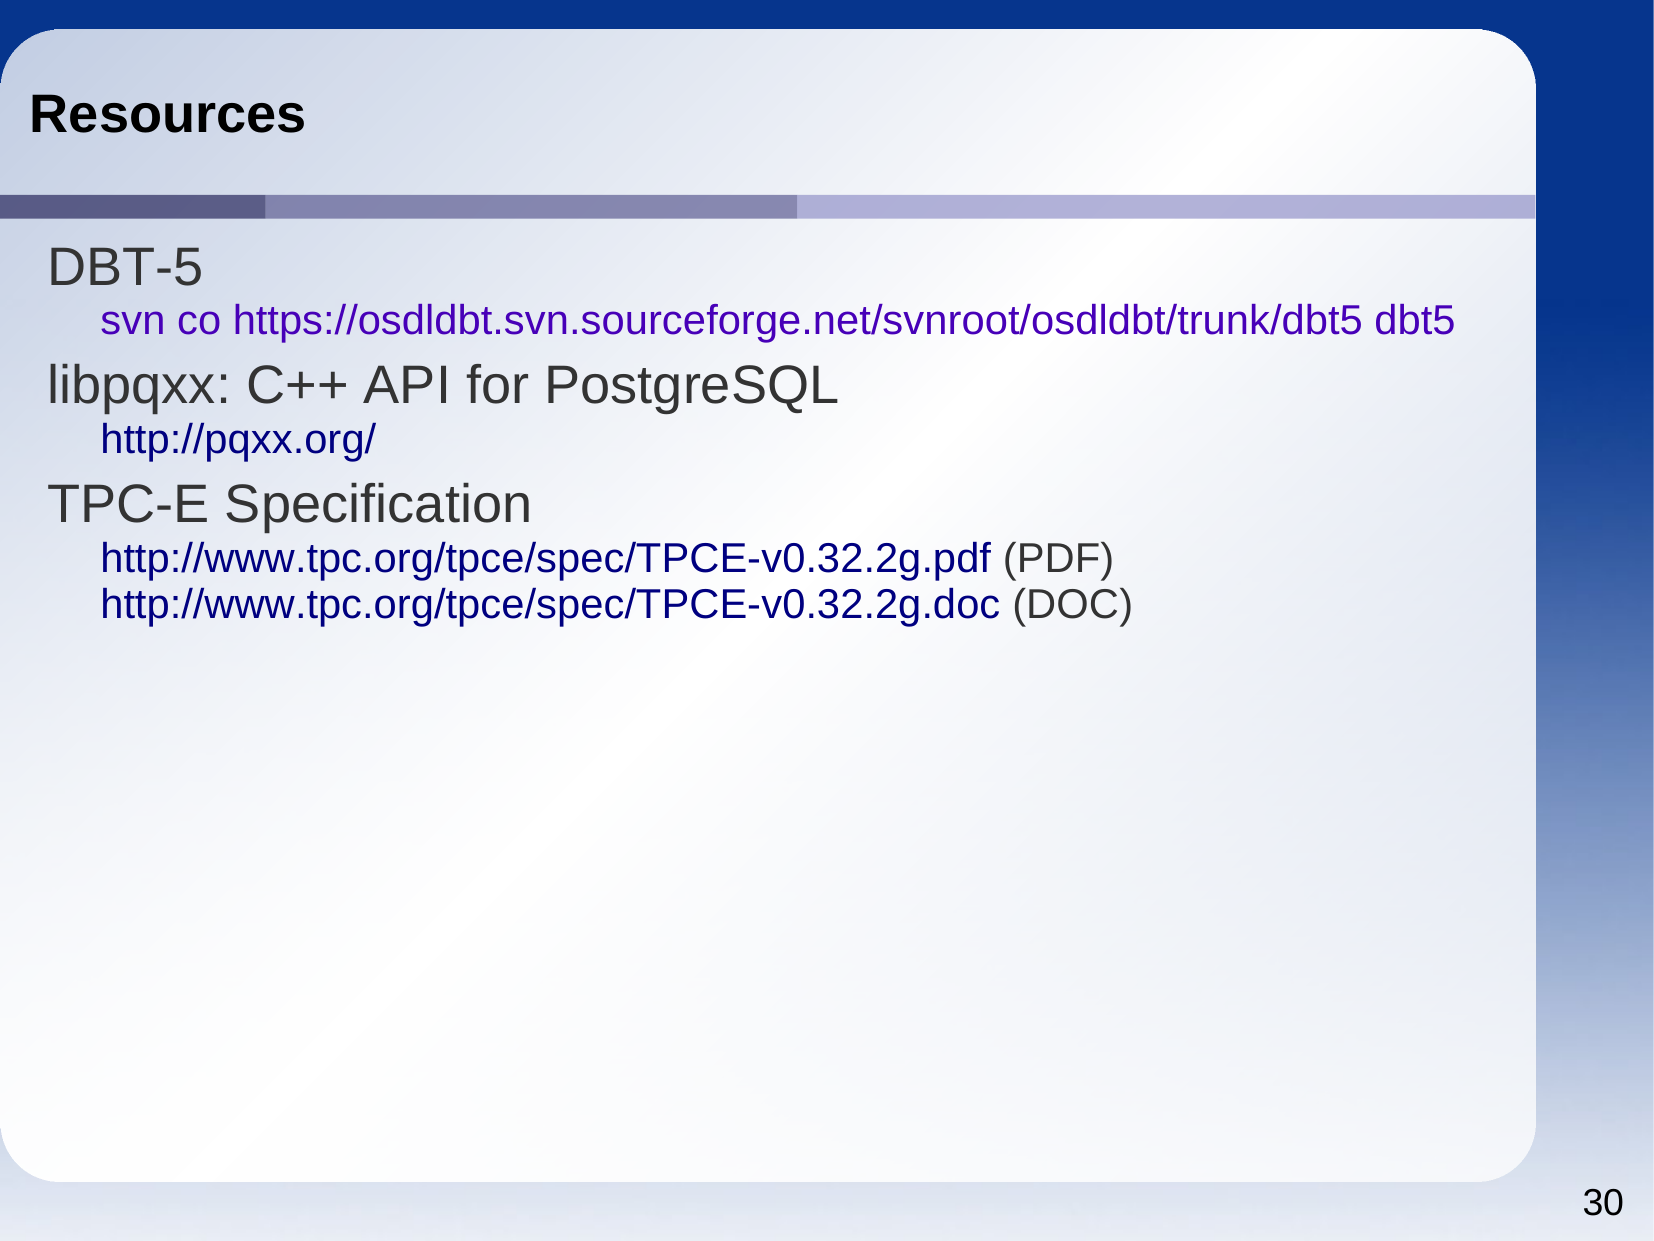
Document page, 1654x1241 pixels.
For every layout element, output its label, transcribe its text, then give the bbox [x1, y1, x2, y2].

list DBT-5 svn co https://osdldbt.svn.sourceforge.net/svnroot/osdldbt/trunk/dbt5 dbt5 libpqxx: C++ API for PostgreSQL http://pqxx.org/ TPC-E Specification http://www.tpc.org/tpce/spec/TPCE-v0.32.2g.pdf (PDF) http://www.tpc.org/tpce/spec/TPCE-v0.32.2g.doc (DOC) [29, 236, 1506, 1152]
picture [0, 0, 1654, 1241]
title Resources [29, 49, 1506, 178]
